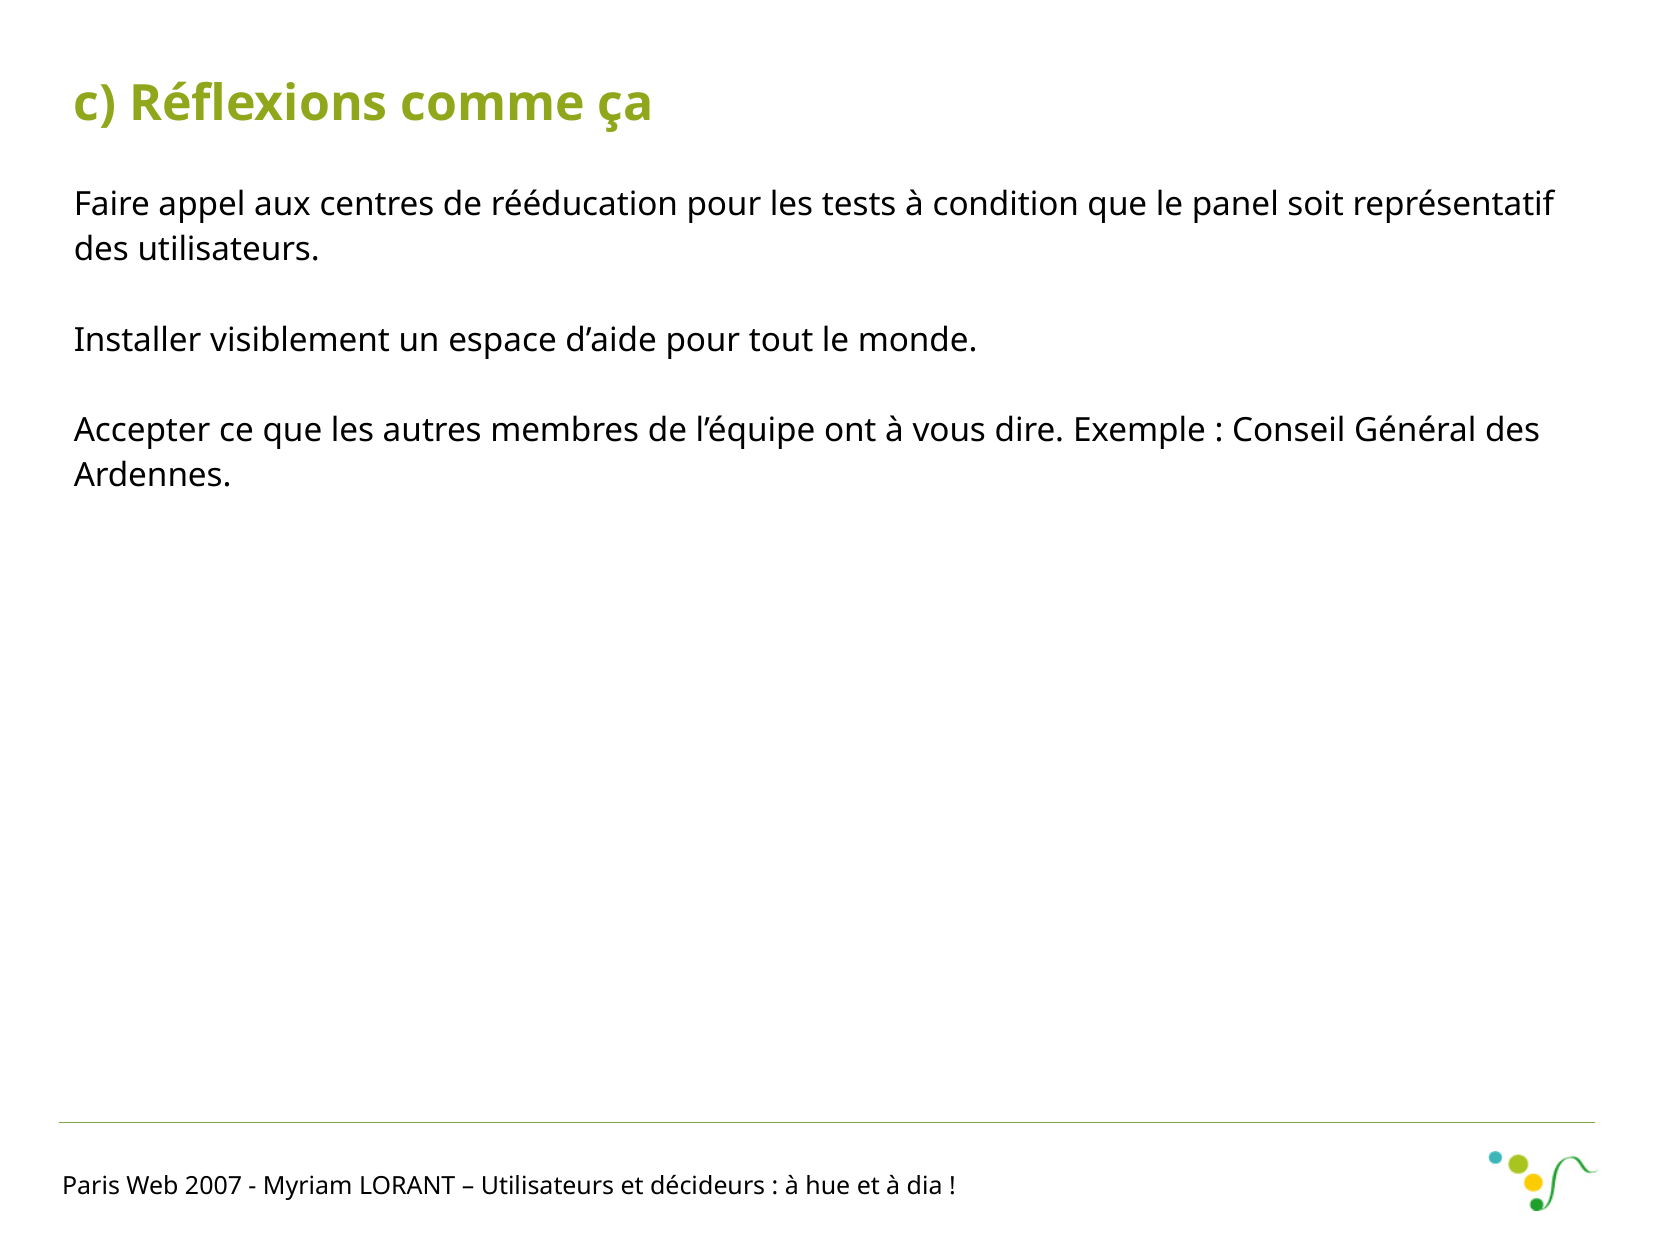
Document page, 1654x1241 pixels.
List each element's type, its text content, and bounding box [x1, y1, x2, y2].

text_box c) Réflexions comme ça Faire appel aux centres de rééducation pour les tests à condition que le panel soit représentatif des utilisateurs. Installer visiblement un espace d’aide pour tout le monde. Accepter ce que les autres membres de l’équipe ont à vous dire. Exemple : Conseil Général des Ardennes. [59, 59, 1595, 491]
text_box Paris Web 2007 - Myriam LORANT – Utilisateurs et décideurs : à hue et à dia ! [47, 1160, 1488, 1205]
picture [1488, 1151, 1598, 1211]
